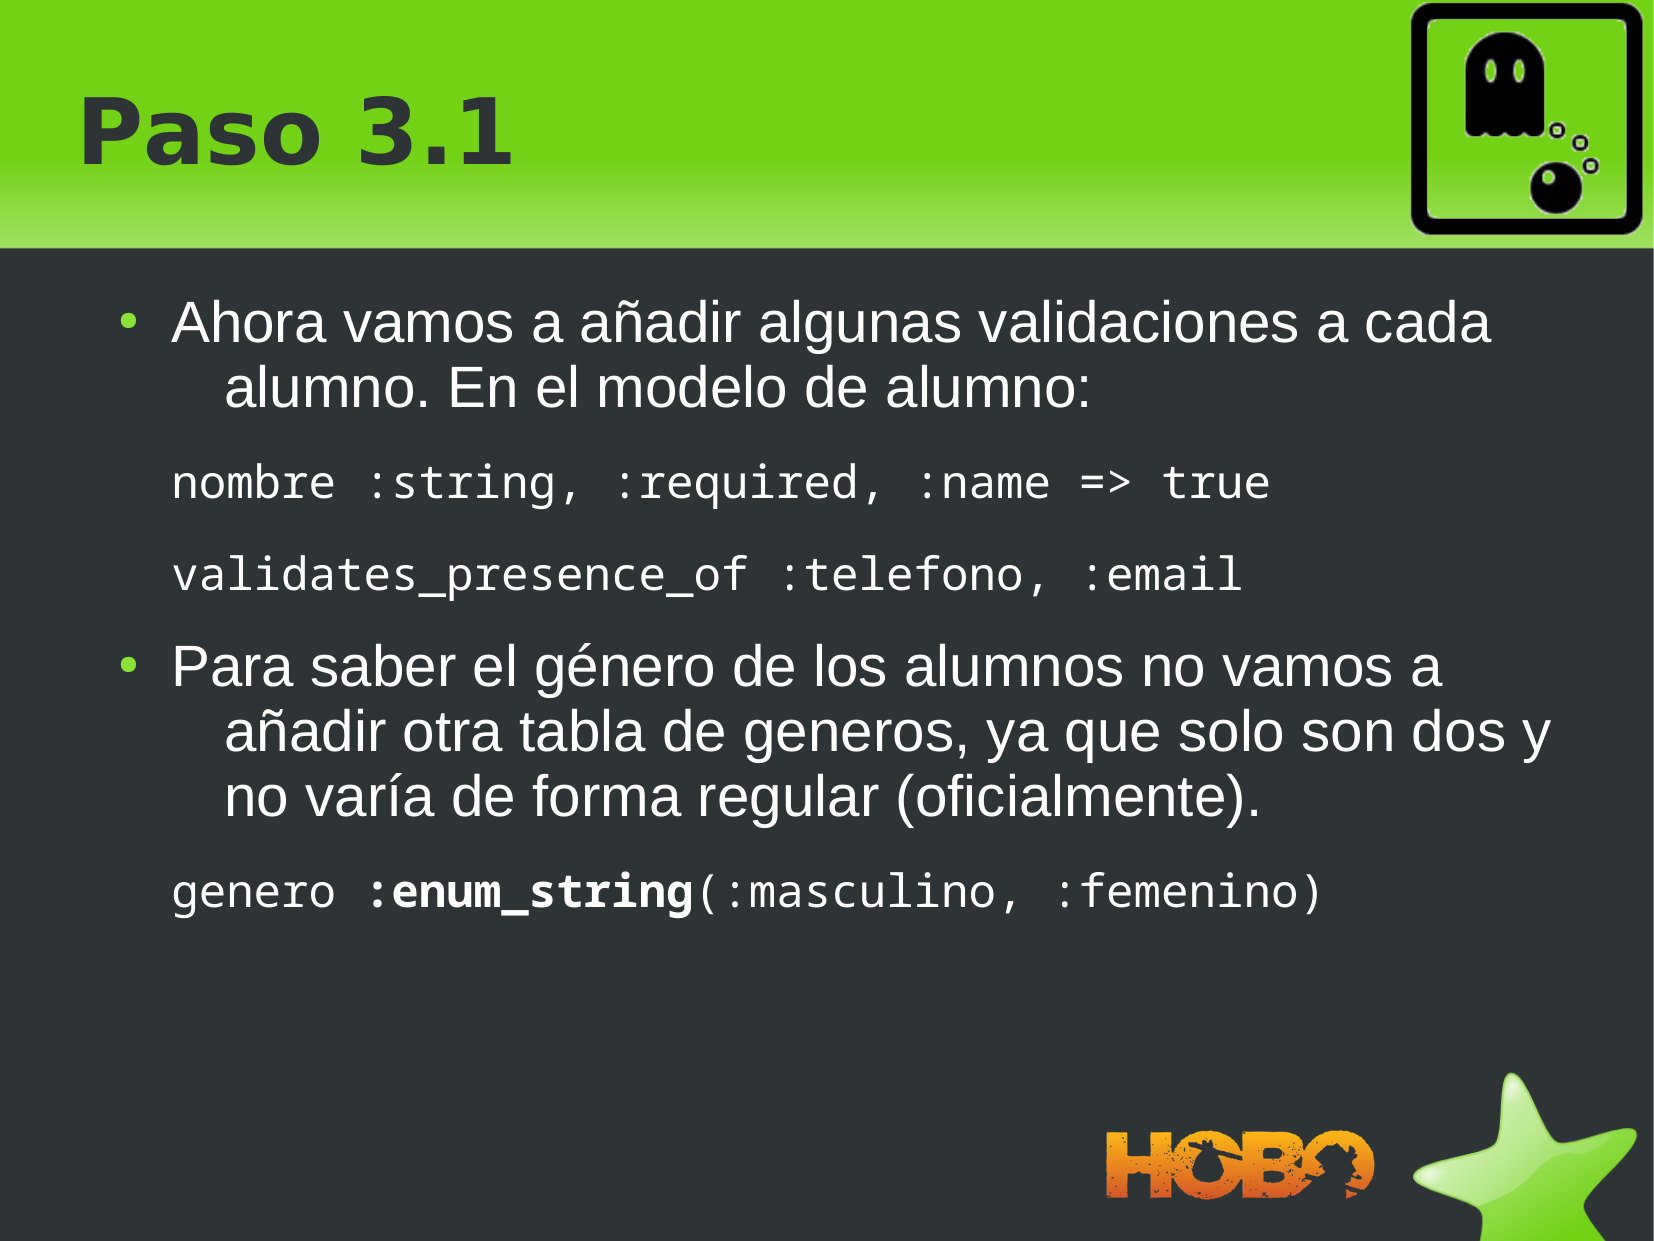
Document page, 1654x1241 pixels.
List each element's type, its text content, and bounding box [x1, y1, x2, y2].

title Paso 3.1 [76, 36, 1565, 229]
list Ahora vamos a añadir algunas validaciones a cada alumno. En el modelo de alumno: nombre :string, :required, :name => true validates_presence_of :telefono, :email Para saber el género de los alumnos no vamos a añadir otra tabla de generos, ya que solo son dos y no varía de forma regular (oficialmente). genero :enum_string(:masculino, :femenino) [82, 290, 1571, 1094]
picture [0, 0, 1654, 1241]
